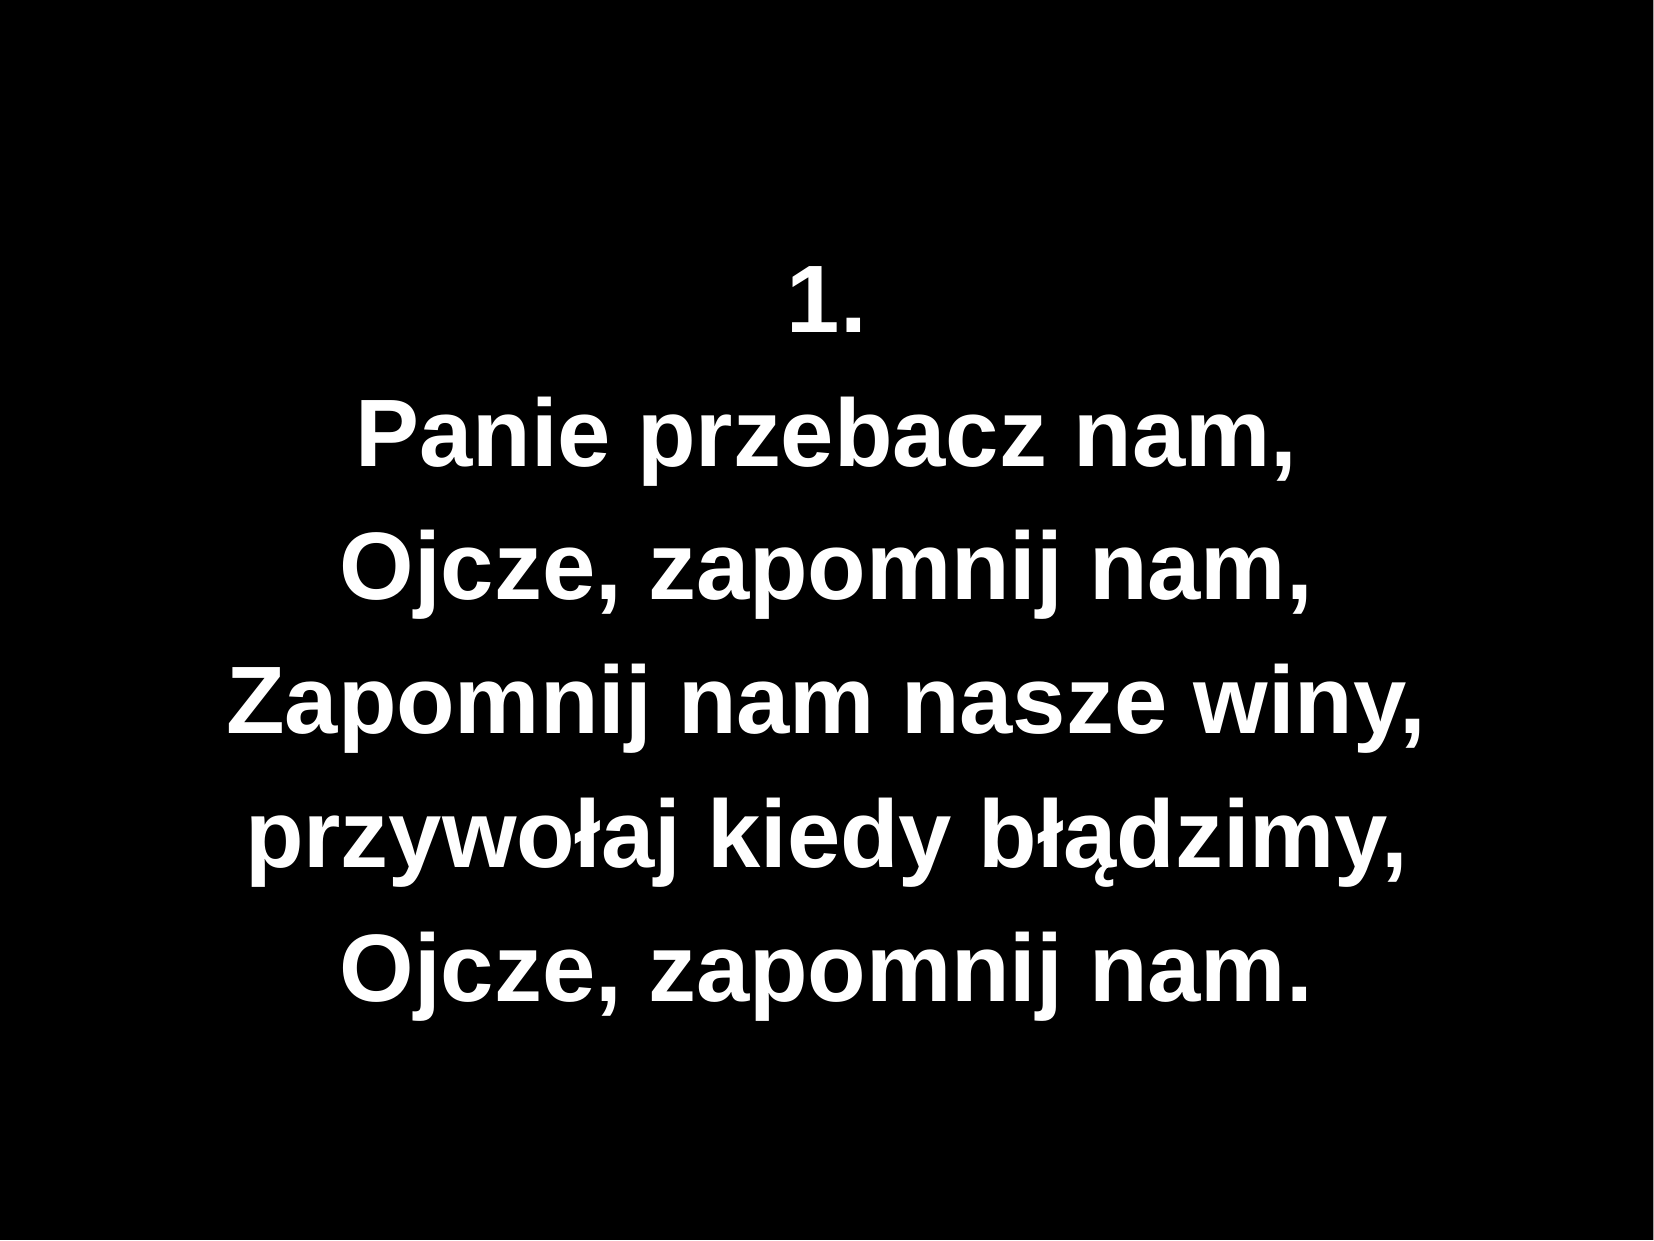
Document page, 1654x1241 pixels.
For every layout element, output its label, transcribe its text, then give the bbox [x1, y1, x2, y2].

subtitle 1. Panie przebacz nam, Ojcze, zapomnij nam, Zapomnij nam nasze winy, przywołaj kiedy błądzimy, Ojcze, zapomnij nam. [0, 0, 1654, 1241]
